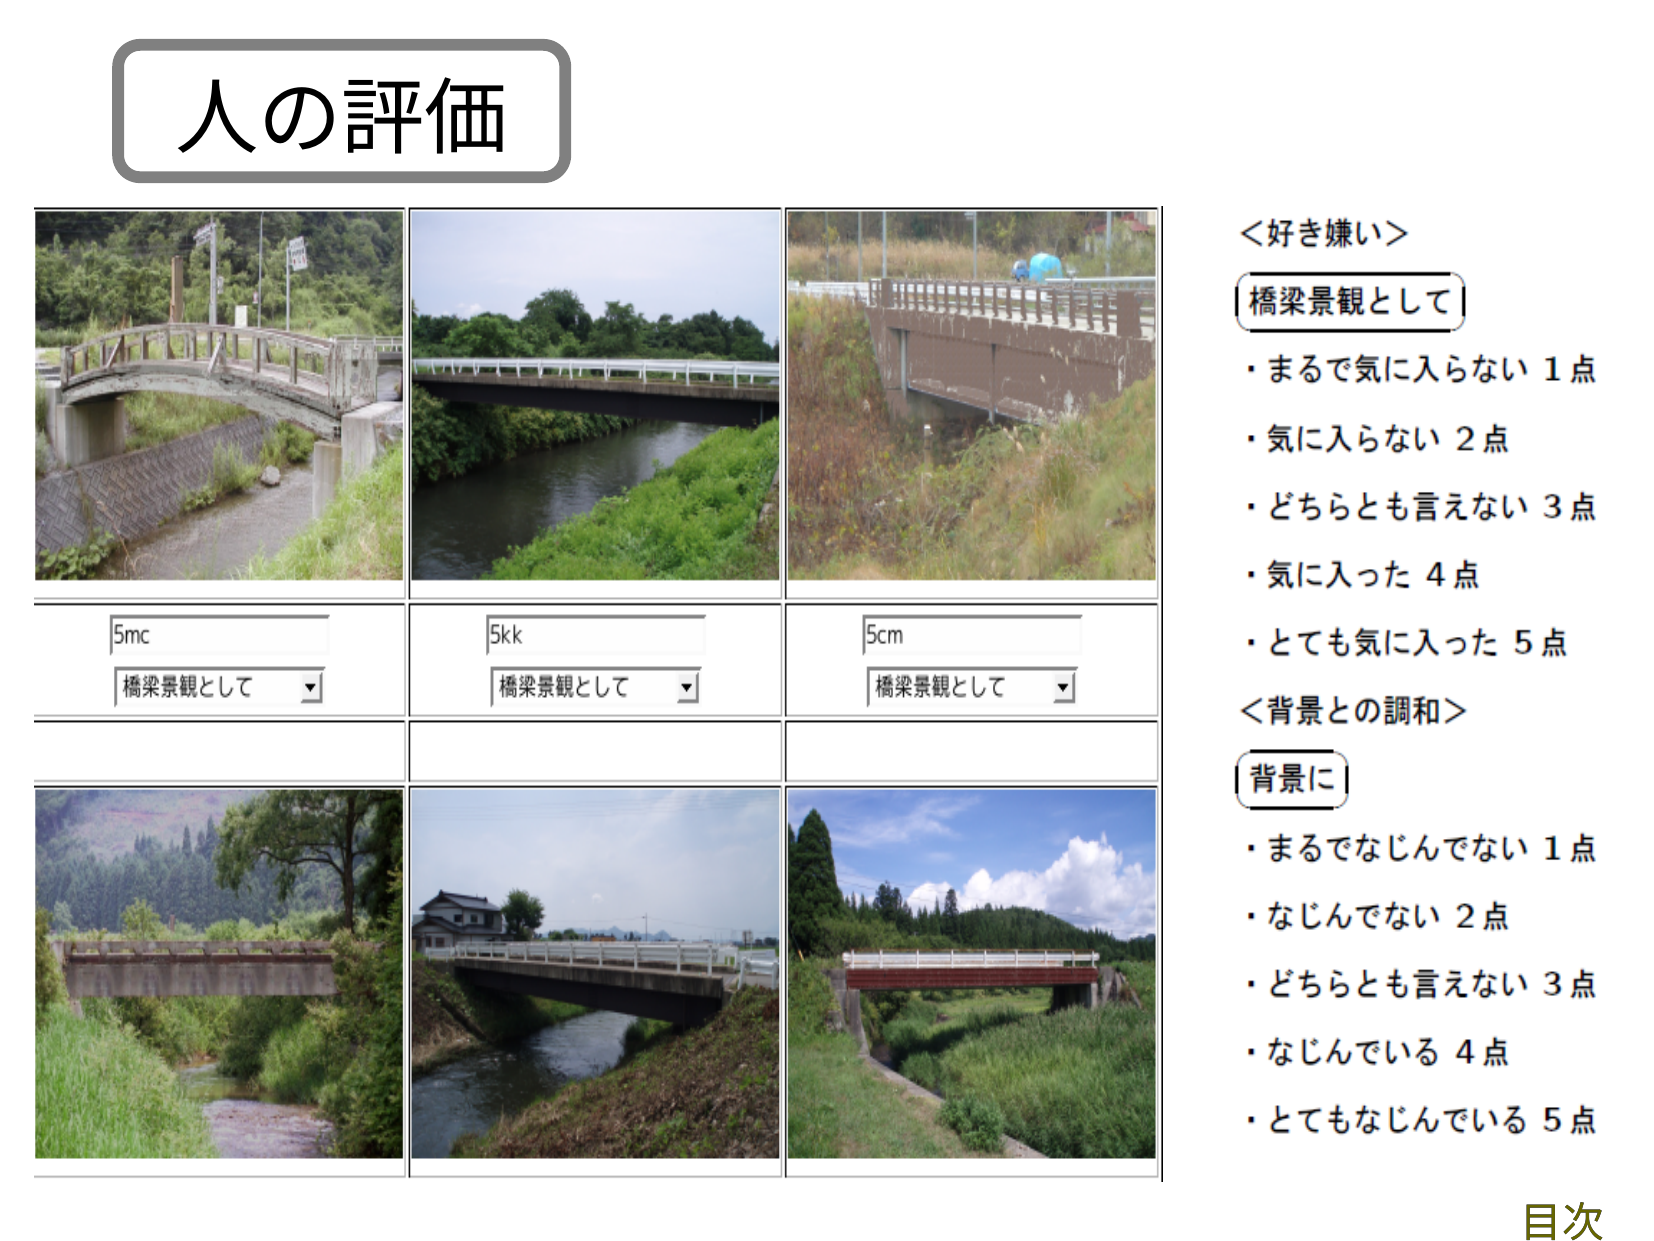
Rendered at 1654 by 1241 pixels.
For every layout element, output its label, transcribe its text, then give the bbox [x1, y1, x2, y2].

text_box [169, 236, 1085, 306]
text_box 目次 [1505, 1181, 1625, 1241]
picture [34, 206, 1163, 1182]
text_box 人の評価 [118, 44, 566, 178]
picture [1192, 177, 1636, 1152]
